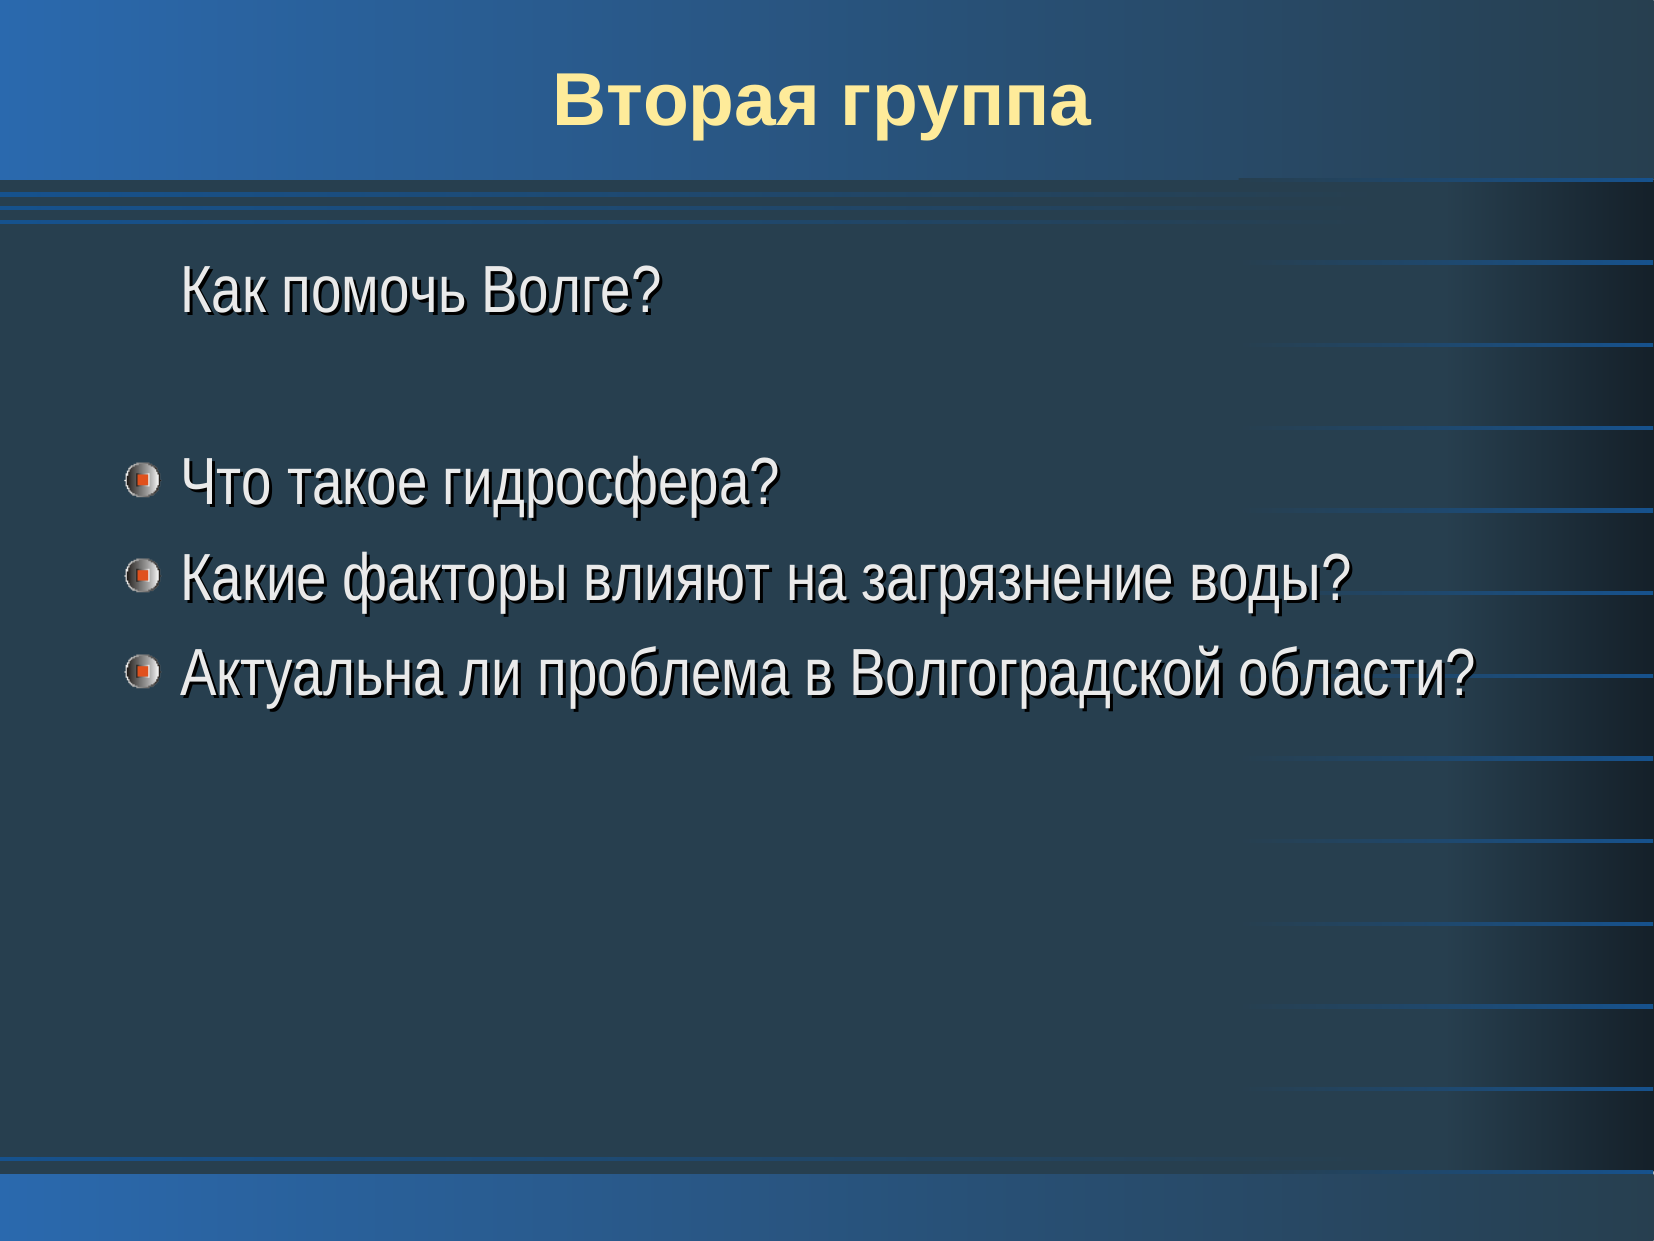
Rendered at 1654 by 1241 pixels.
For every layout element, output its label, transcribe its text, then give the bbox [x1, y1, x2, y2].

title Вторая группа [91, 34, 1553, 158]
list Как помочь Волге? Что такое гидросфера? Какие факторы влияют на загрязнение воды? Актуальна ли проблема в Волгоградской области? [123, 247, 1530, 1052]
